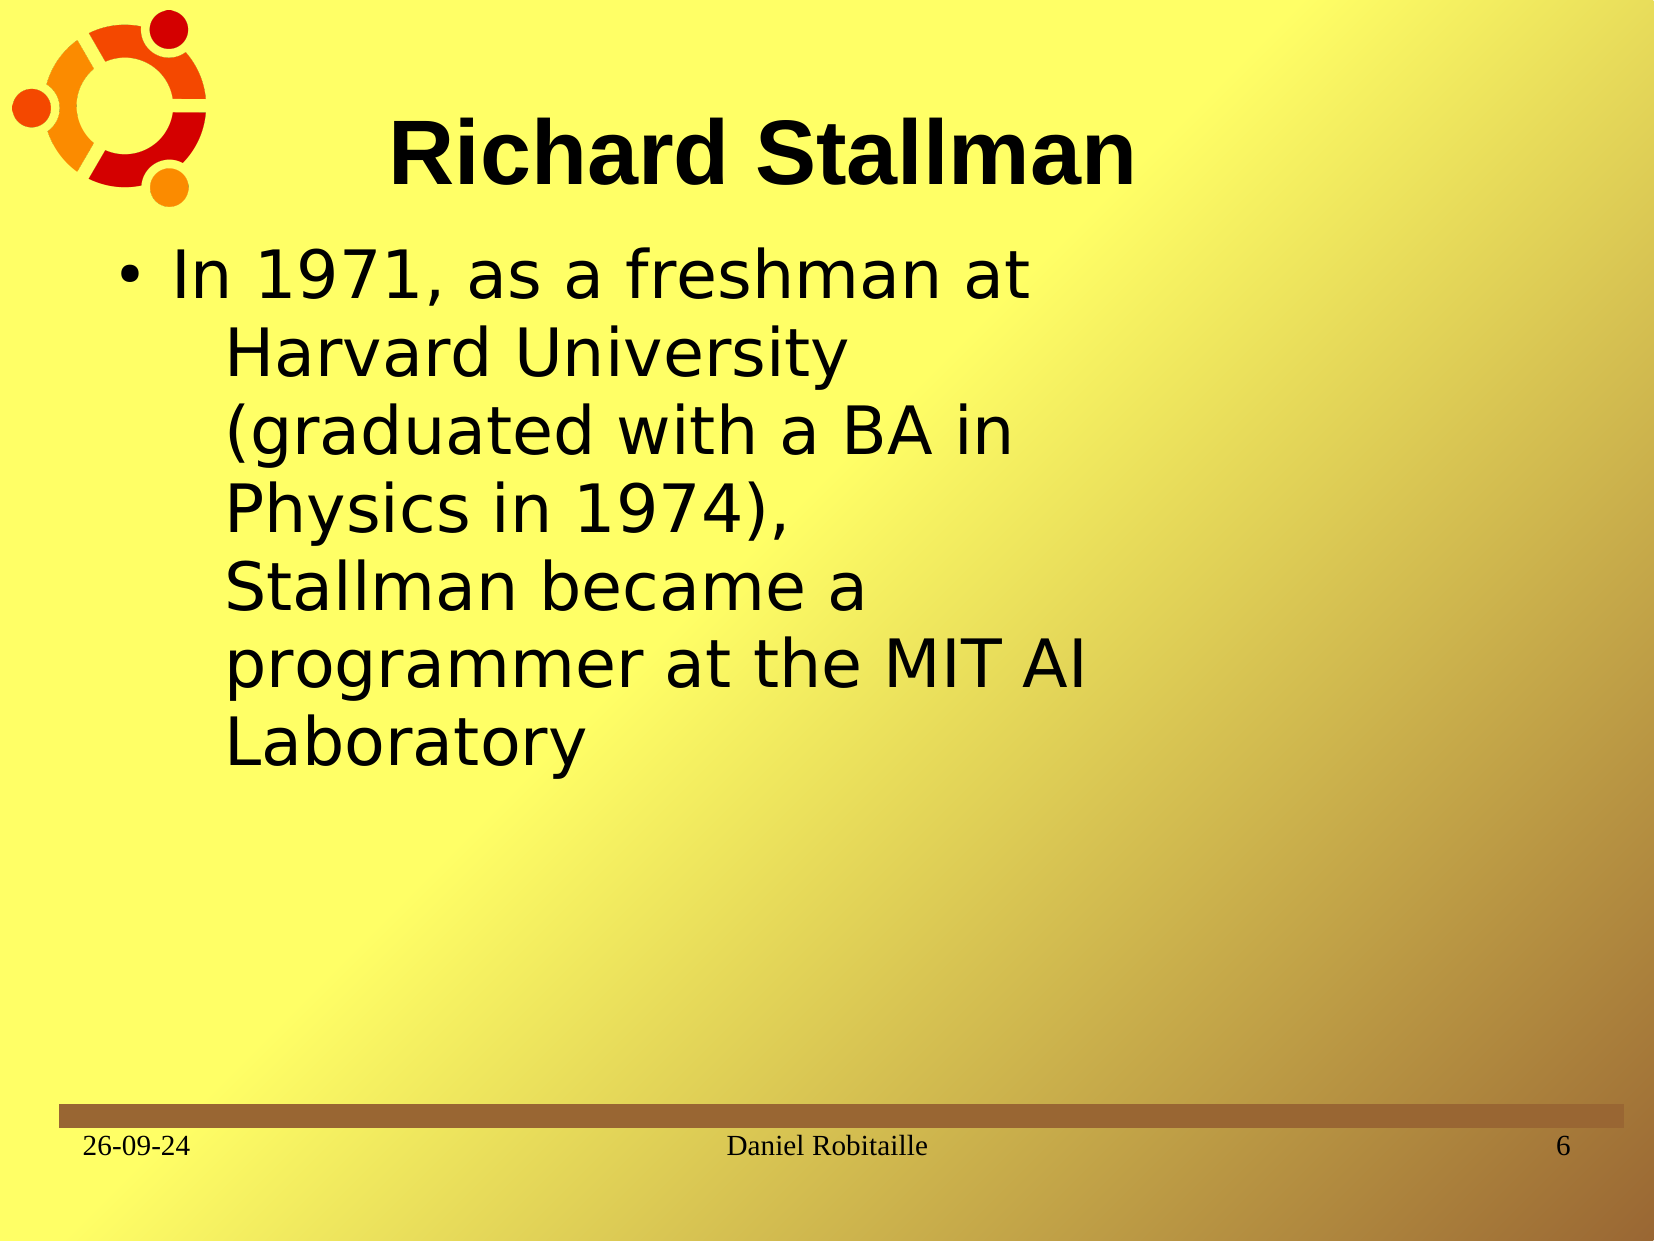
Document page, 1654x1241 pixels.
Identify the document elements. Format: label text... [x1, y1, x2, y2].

picture [12, 10, 207, 207]
title Richard Stallman [82, 49, 1571, 257]
list In 1971, as a freshman at Harvard University (graduated with a BA in Physics in 1974), Stallman became a programmer at the MIT AI Laboratory [82, 237, 1093, 1056]
